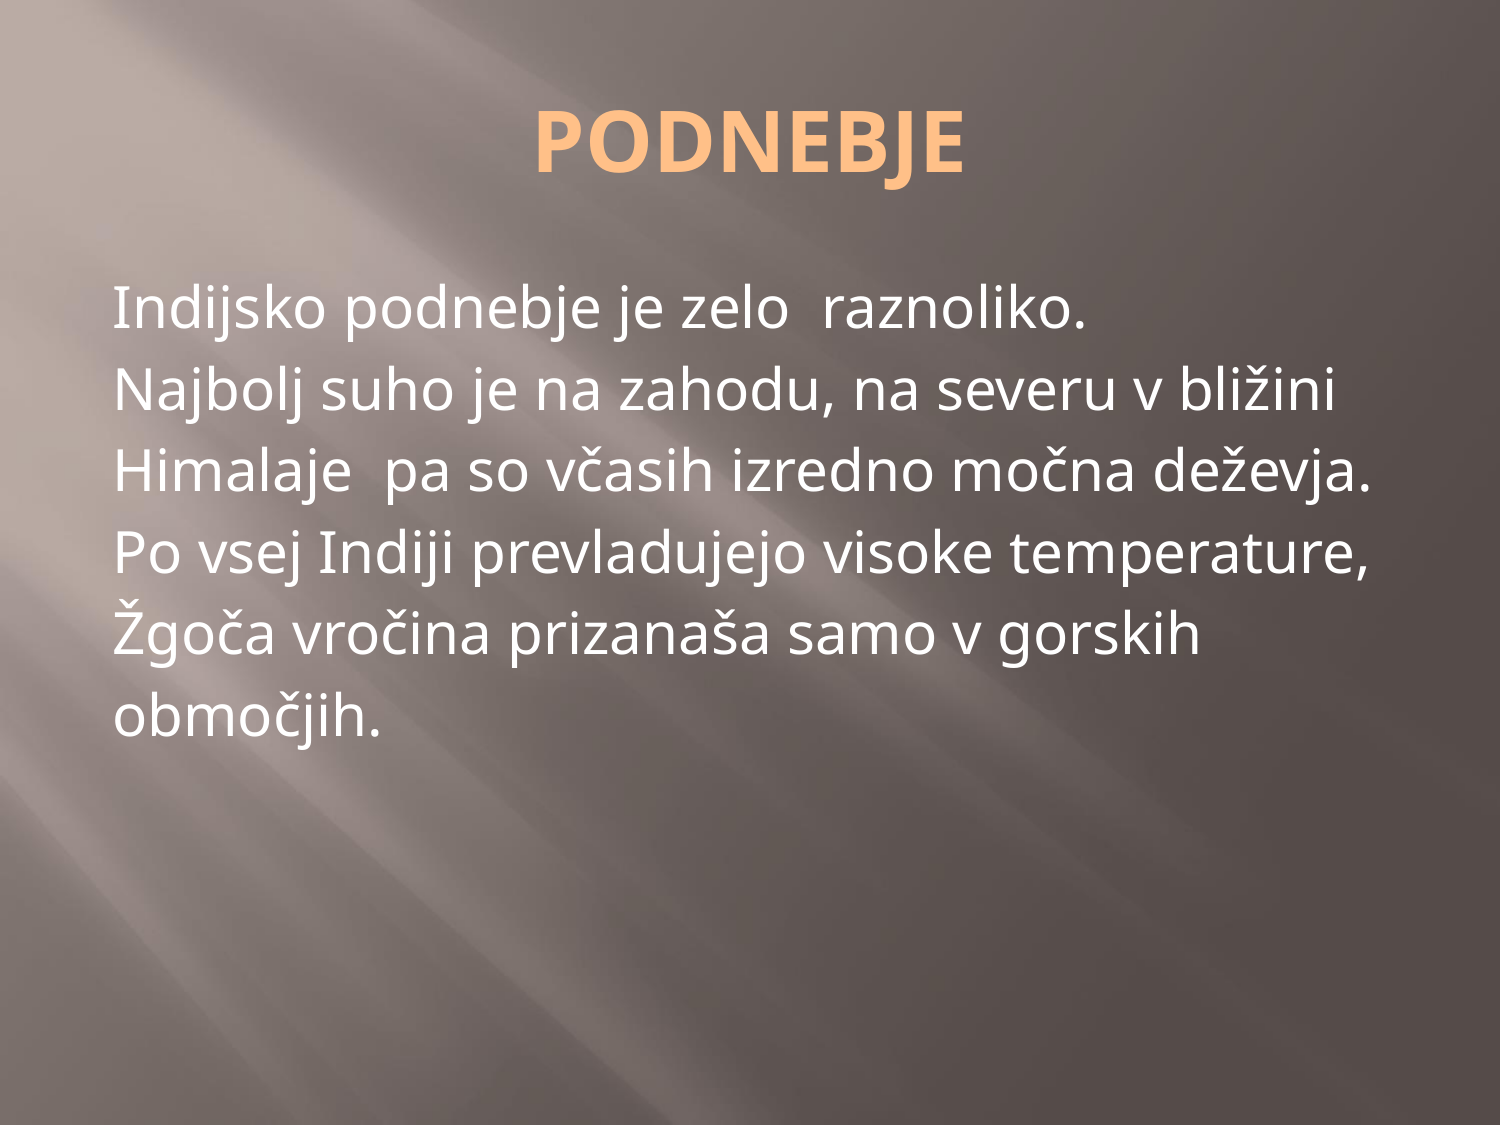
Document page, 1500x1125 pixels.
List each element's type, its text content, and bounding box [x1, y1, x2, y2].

list Indijsko podnebje je zelo raznoliko. Najbolj suho je na zahodu, na severu v bližini Himalaje pa so včasih izredno močna deževja. Po vsej Indiji prevladujejo visoke temperature, Žgoča vročina prizanaša samo v gorskih območjih. [75, 262, 1425, 1035]
picture [0, 0, 1500, 1125]
title PODNEBJE [75, 45, 1425, 233]
